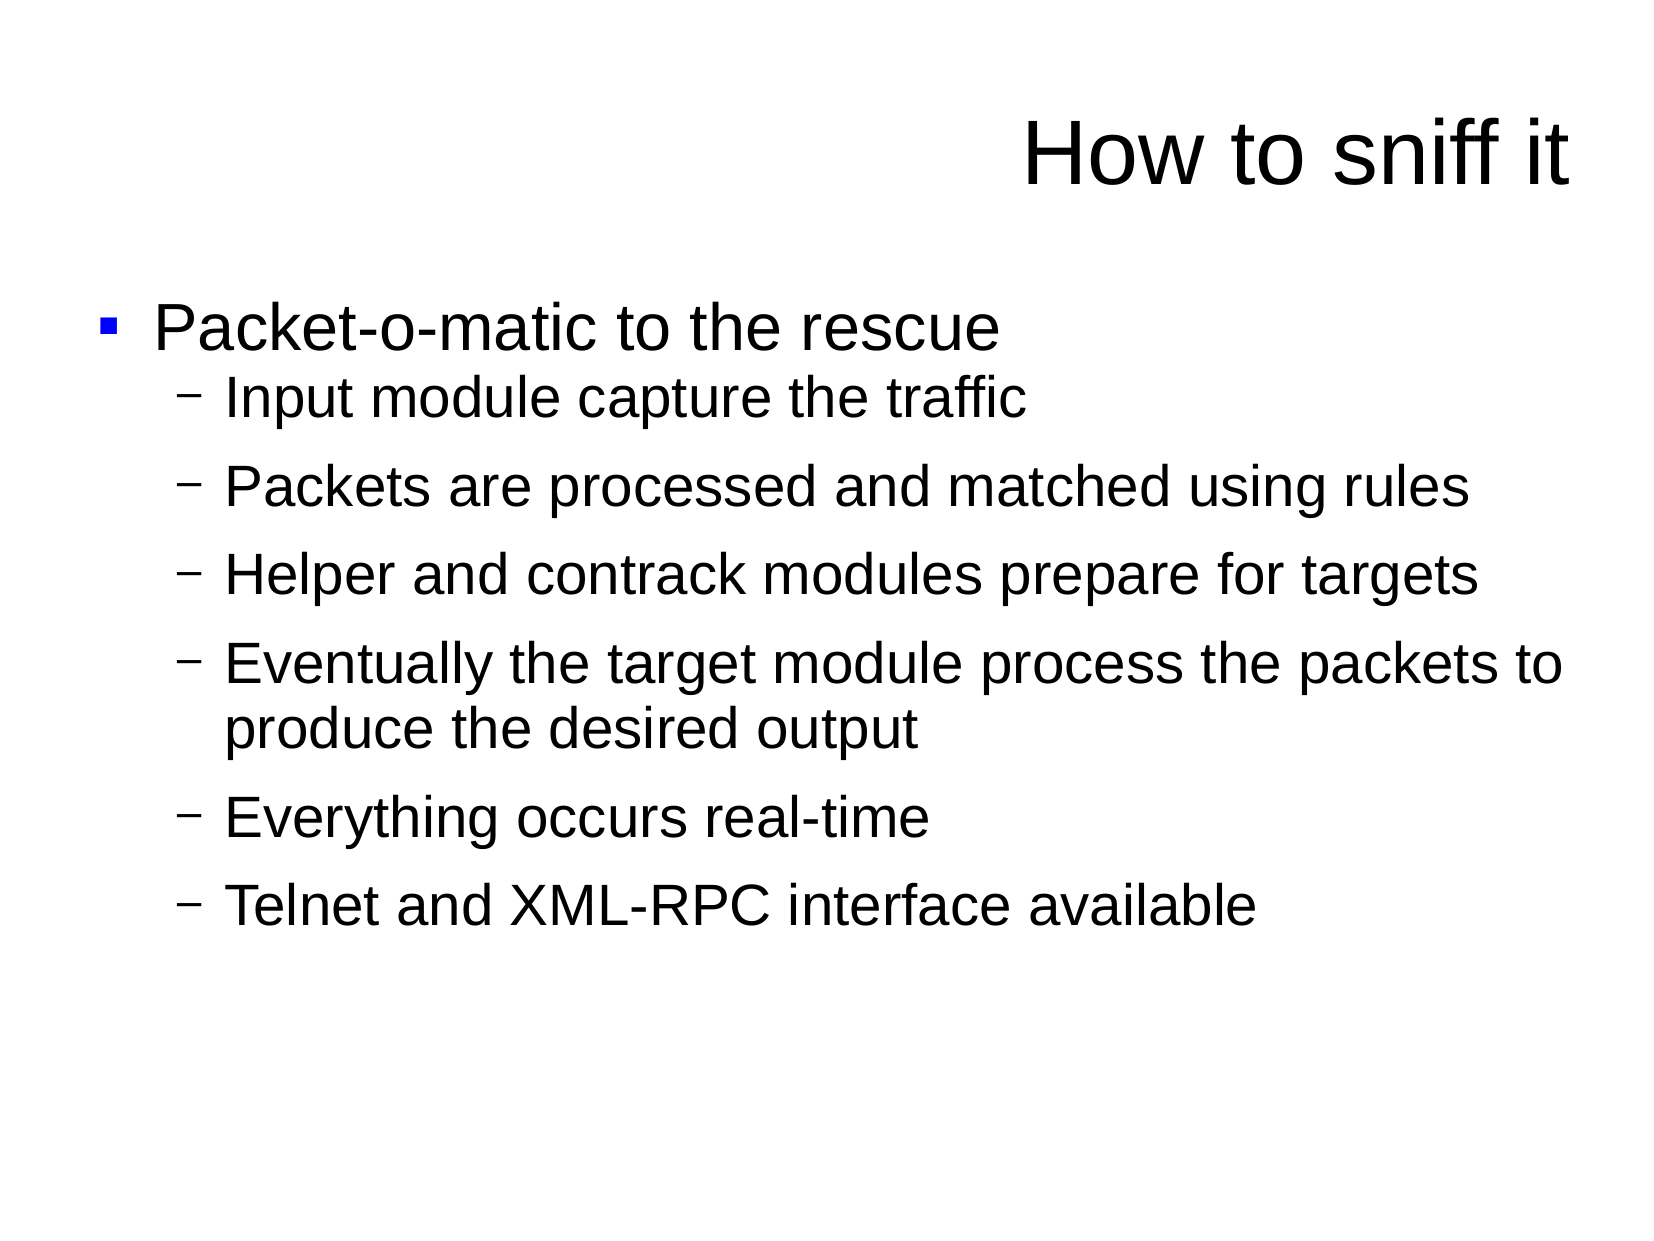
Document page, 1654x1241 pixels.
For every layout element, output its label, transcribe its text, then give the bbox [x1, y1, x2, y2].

title How to sniff it [82, 49, 1571, 257]
list Packet-o-matic to the rescue Input module capture the traffic Packets are processed and matched using rules Helper and contrack modules prepare for targets Eventually the target module process the packets to produce the desired output Everything occurs real-time Telnet and XML-RPC interface available [82, 290, 1571, 1109]
